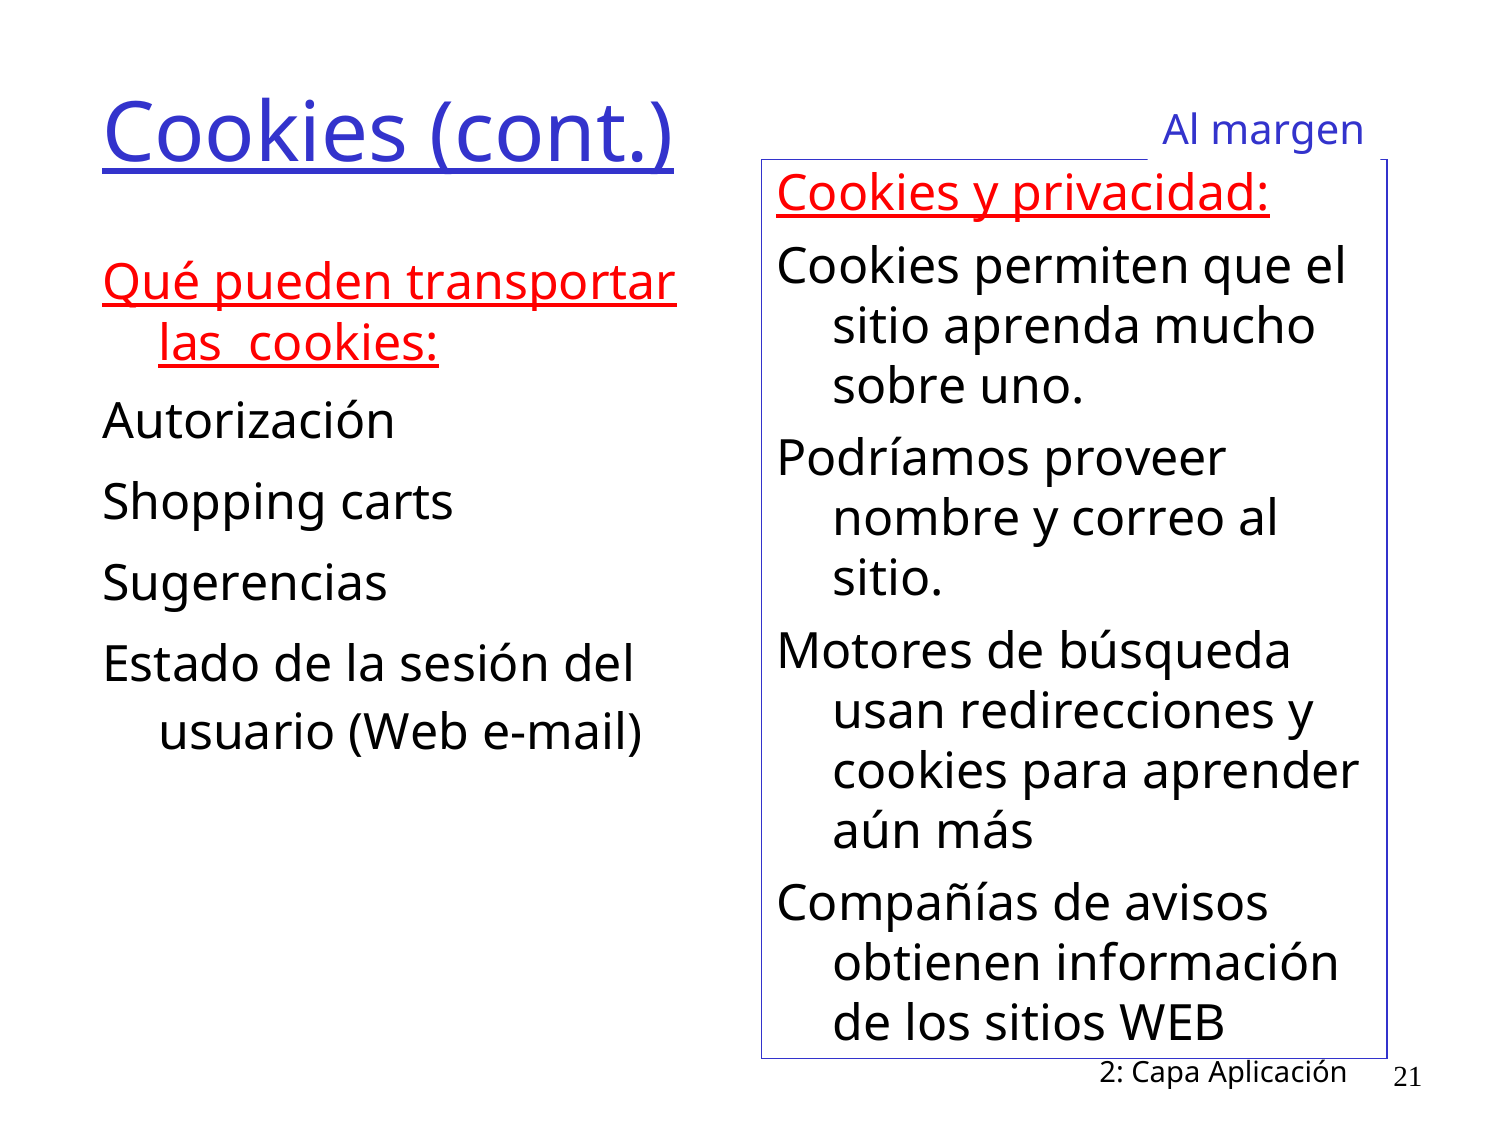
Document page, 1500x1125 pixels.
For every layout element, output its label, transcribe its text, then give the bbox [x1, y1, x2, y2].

list Qué pueden transportar las cookies: Autorización Shopping carts Sugerencias Estado de la sesión del usuario (Web e-mail) [87, 242, 713, 1006]
text_box Cookies y privacidad: Cookies permiten que el sitio aprenda mucho sobre uno. Podríamos proveer nombre y correo al sitio. Motores de búsqueda usan redirecciones y cookies para aprender aún más Compañías de avisos obtienen información de los sitios WEB [761, 159, 1387, 1059]
text_box Al margen [1147, 100, 1381, 162]
title Cookies (cont.) [87, 37, 1363, 225]
